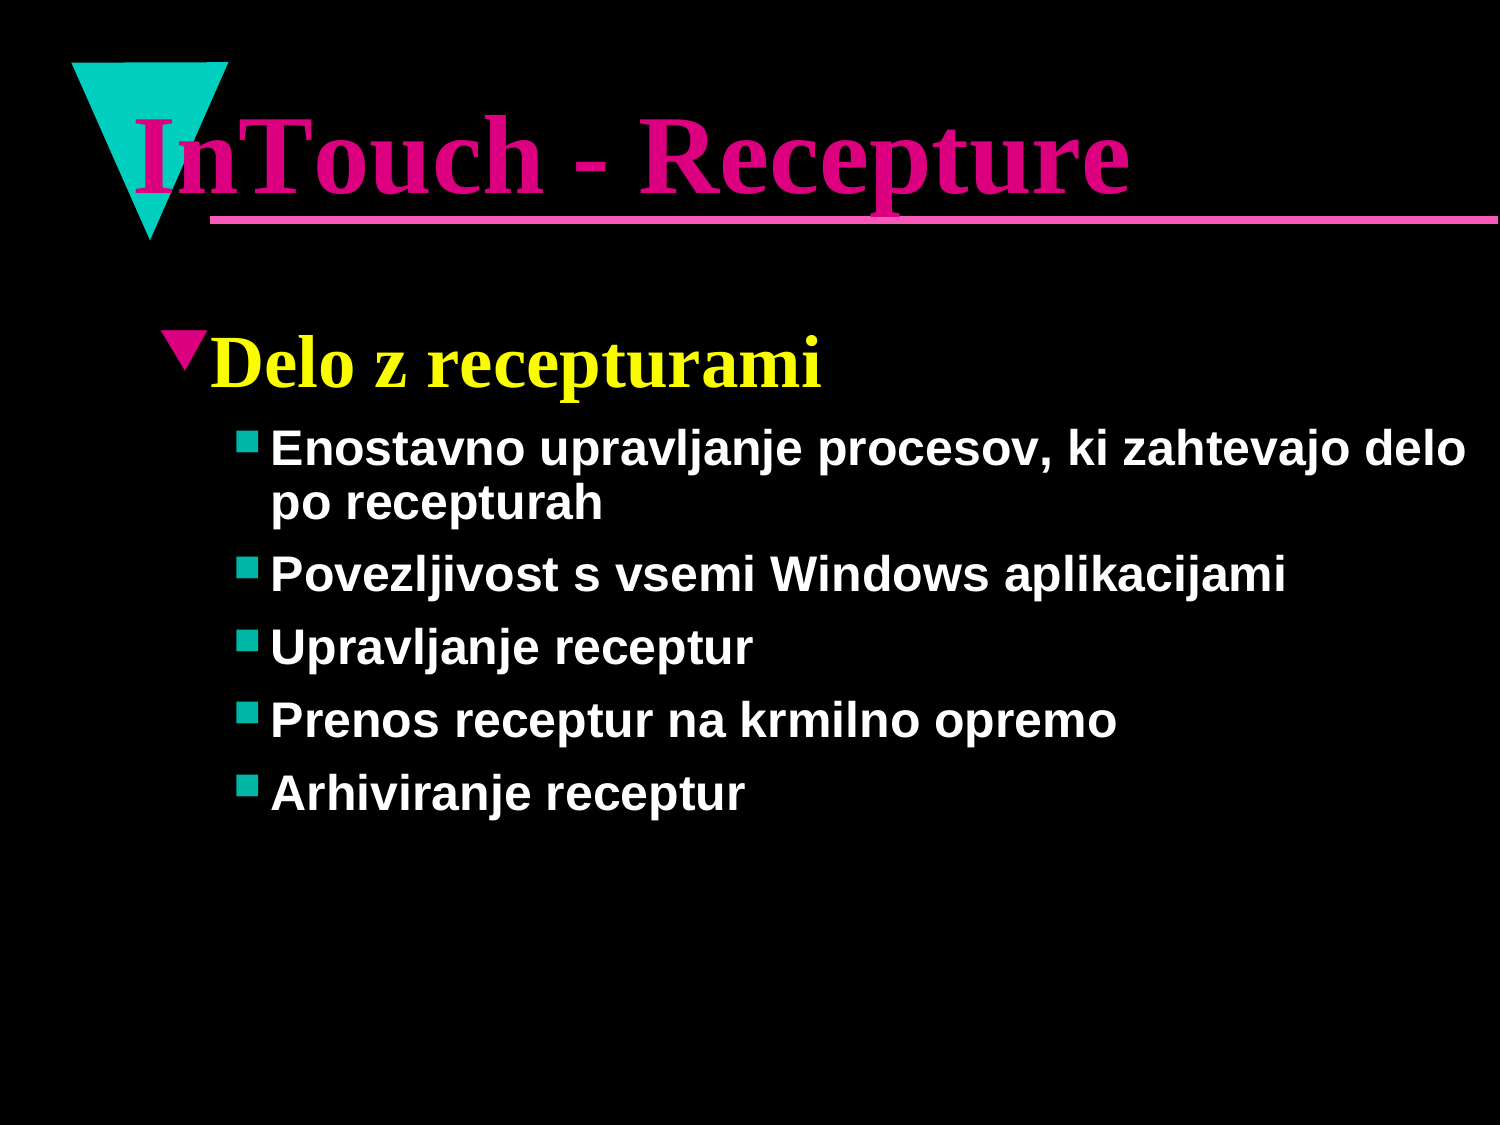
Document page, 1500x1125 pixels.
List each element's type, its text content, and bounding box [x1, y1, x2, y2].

list Delo z recepturami Enostavno upravljanje procesov, ki zahtevajo delo po recepturah Povezljivost s vsemi Windows aplikacijami Upravljanje receptur Prenos receptur na krmilno opremo Arhiviranje receptur [143, 314, 1500, 990]
title InTouch - Recepture [117, 63, 1500, 251]
